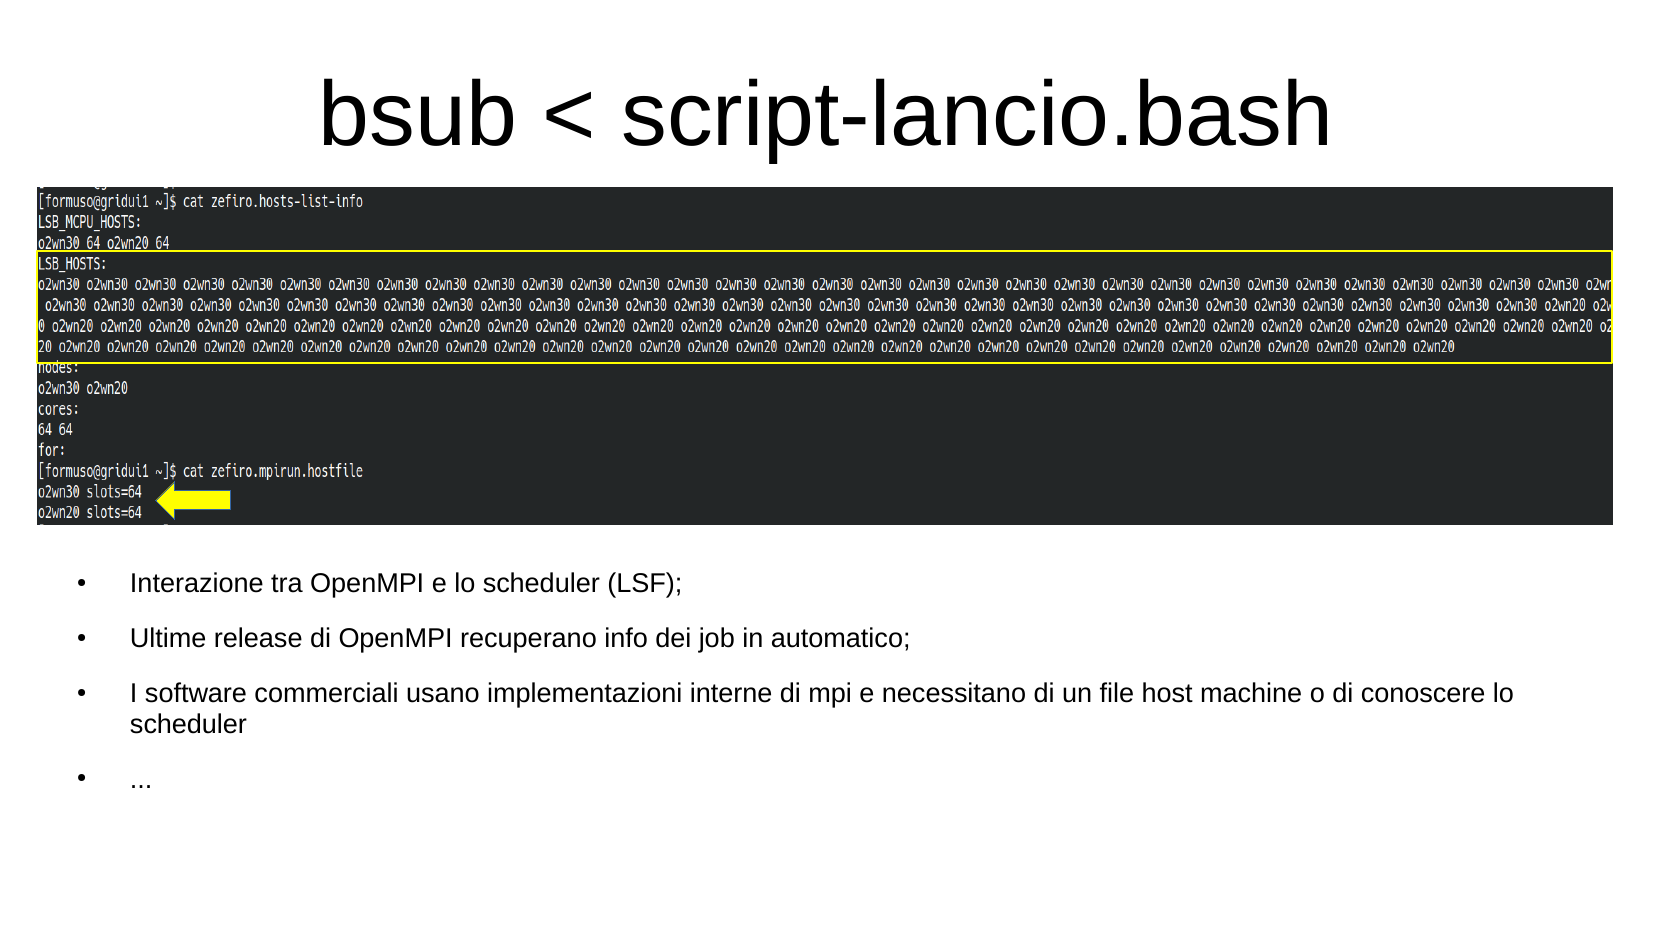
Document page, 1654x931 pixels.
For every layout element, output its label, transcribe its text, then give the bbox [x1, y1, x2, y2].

picture [37, 364, 1613, 525]
text_box [155, 481, 231, 520]
text_box [37, 250, 1613, 364]
list Interazione tra OpenMPI e lo scheduler (LSF); Ultime release di OpenMPI recuperano info dei job in automatico; I software commerciali usano implementazioni interne di mpi e necessitano di un file host machine o di conoscere lo scheduler ... [59, 568, 1548, 869]
title bsub < script-lancio.bash [82, 36, 1571, 187]
picture [37, 187, 1613, 250]
